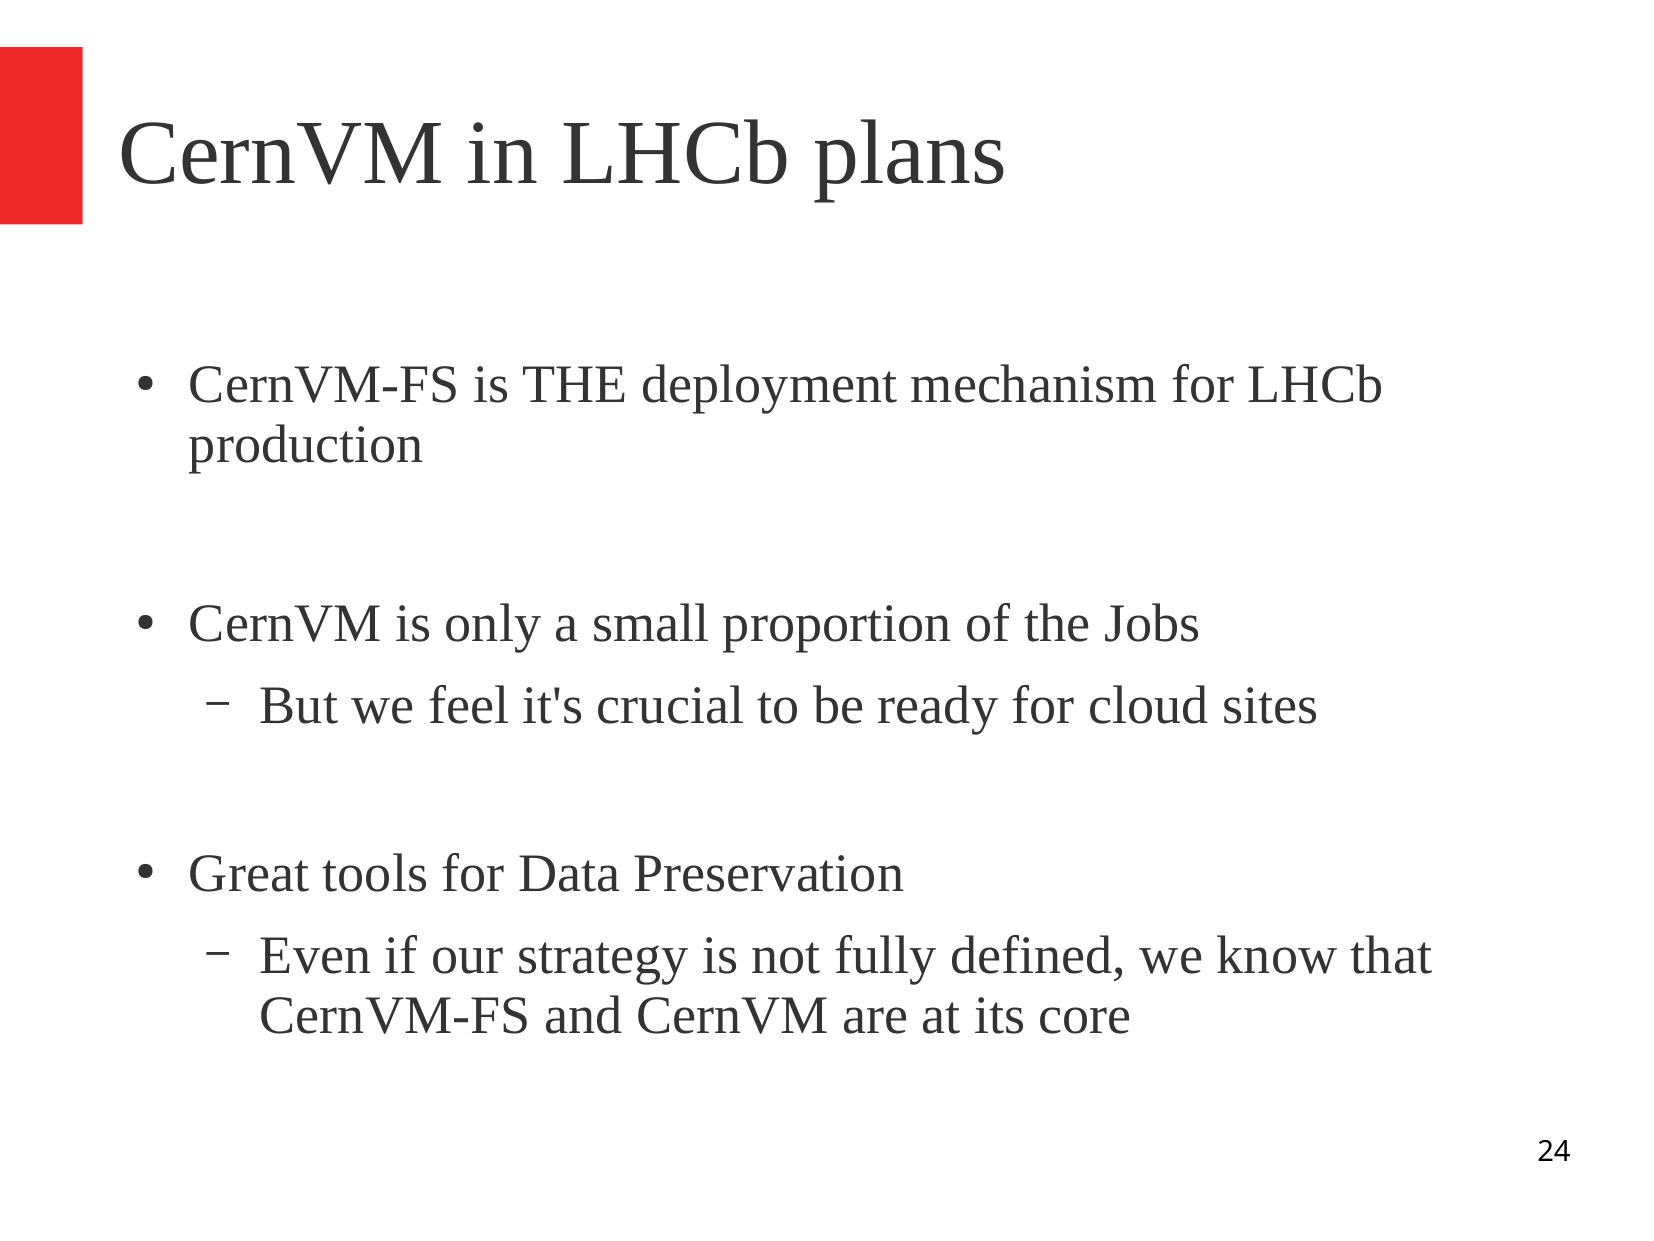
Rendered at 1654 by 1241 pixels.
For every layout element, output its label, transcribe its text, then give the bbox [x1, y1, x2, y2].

title CernVM in LHCb plans [118, 49, 1571, 257]
list CernVM-FS is THE deployment mechanism for LHCb production CernVM is only a small proportion of the Jobs But we feel it's crucial to be ready for cloud sites Great tools for Data Preservation Even if our strategy is not fully defined, we know that CernVM-FS and CernVM are at its core [118, 354, 1536, 1074]
